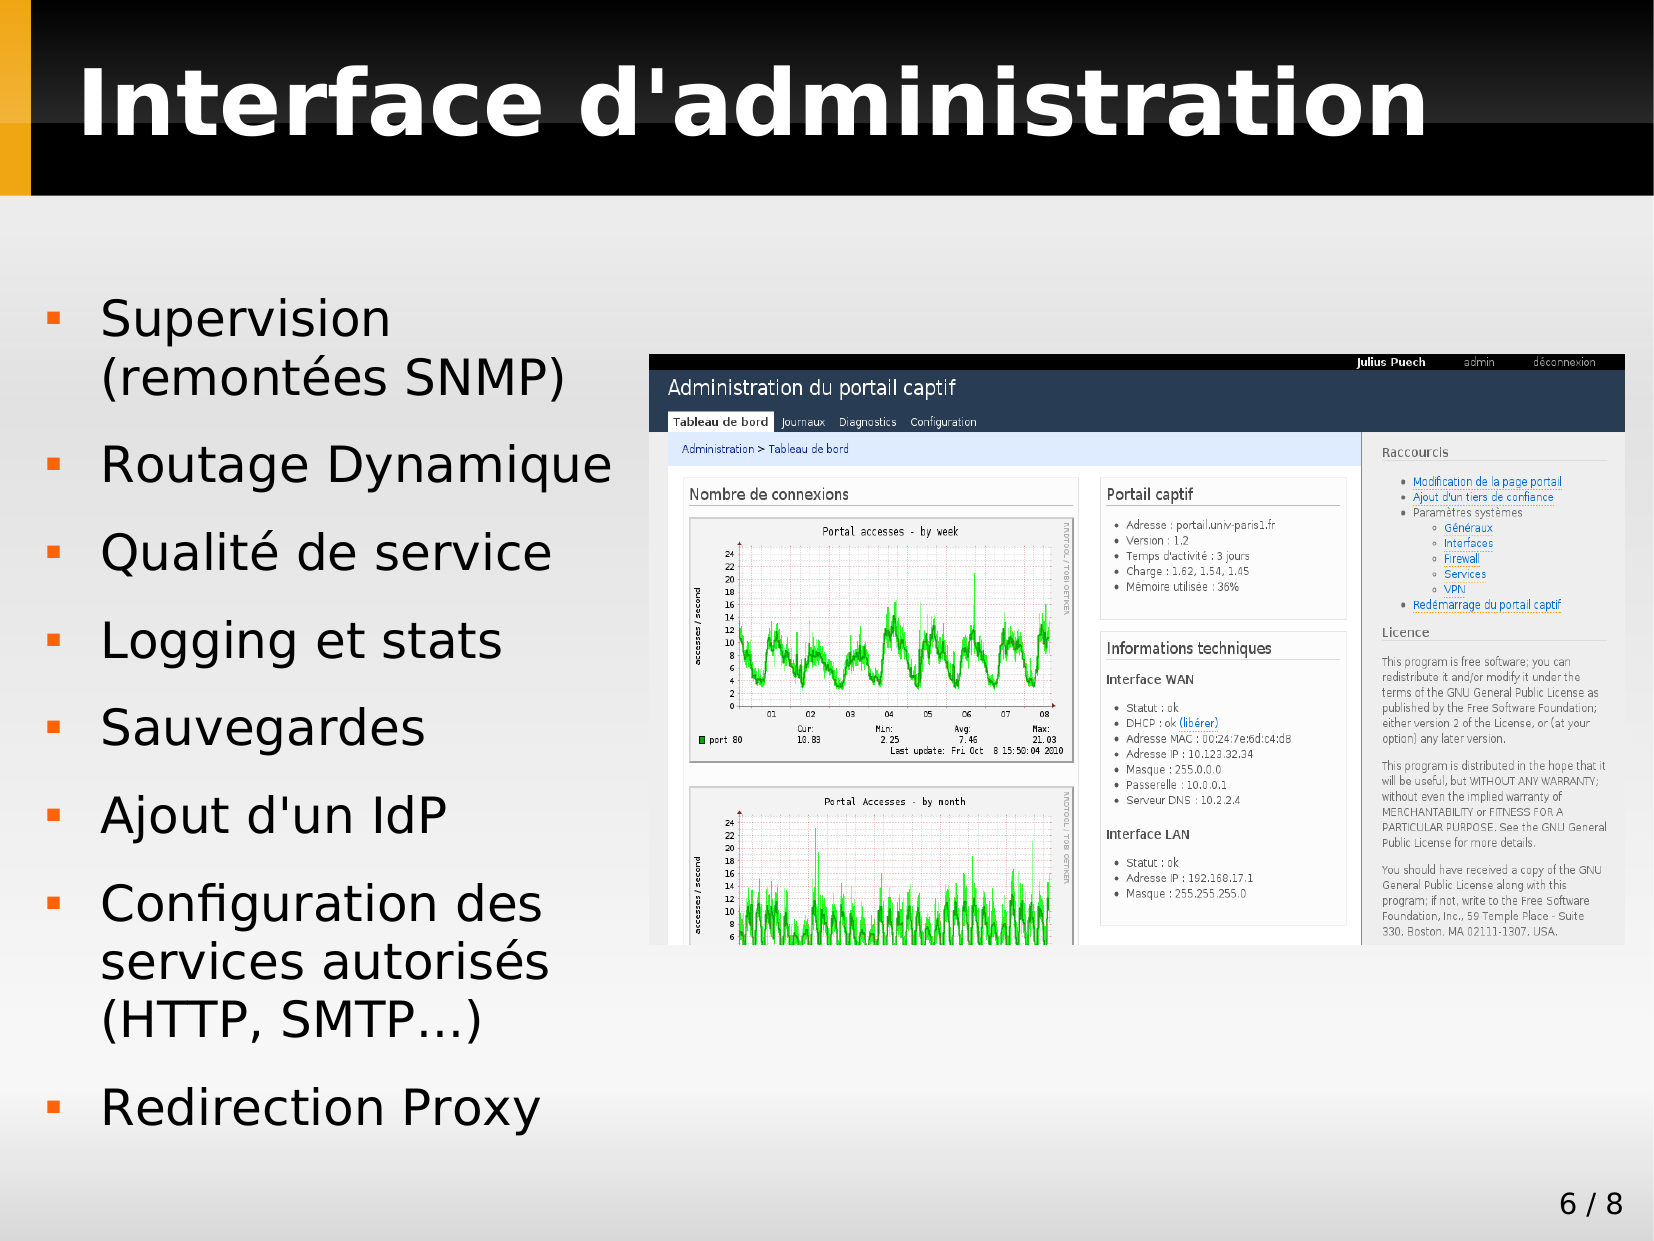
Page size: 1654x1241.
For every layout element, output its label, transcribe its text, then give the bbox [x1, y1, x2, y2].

title Interface d'administration [76, 0, 1565, 208]
list Supervision (remontées SNMP) Routage Dynamique Qualité de service Logging et stats Sauvegardes Ajout d'un IdP Configuration des services autorisés (HTTP, SMTP...) Redirection Proxy [29, 290, 621, 1138]
picture [0, 0, 1654, 1241]
